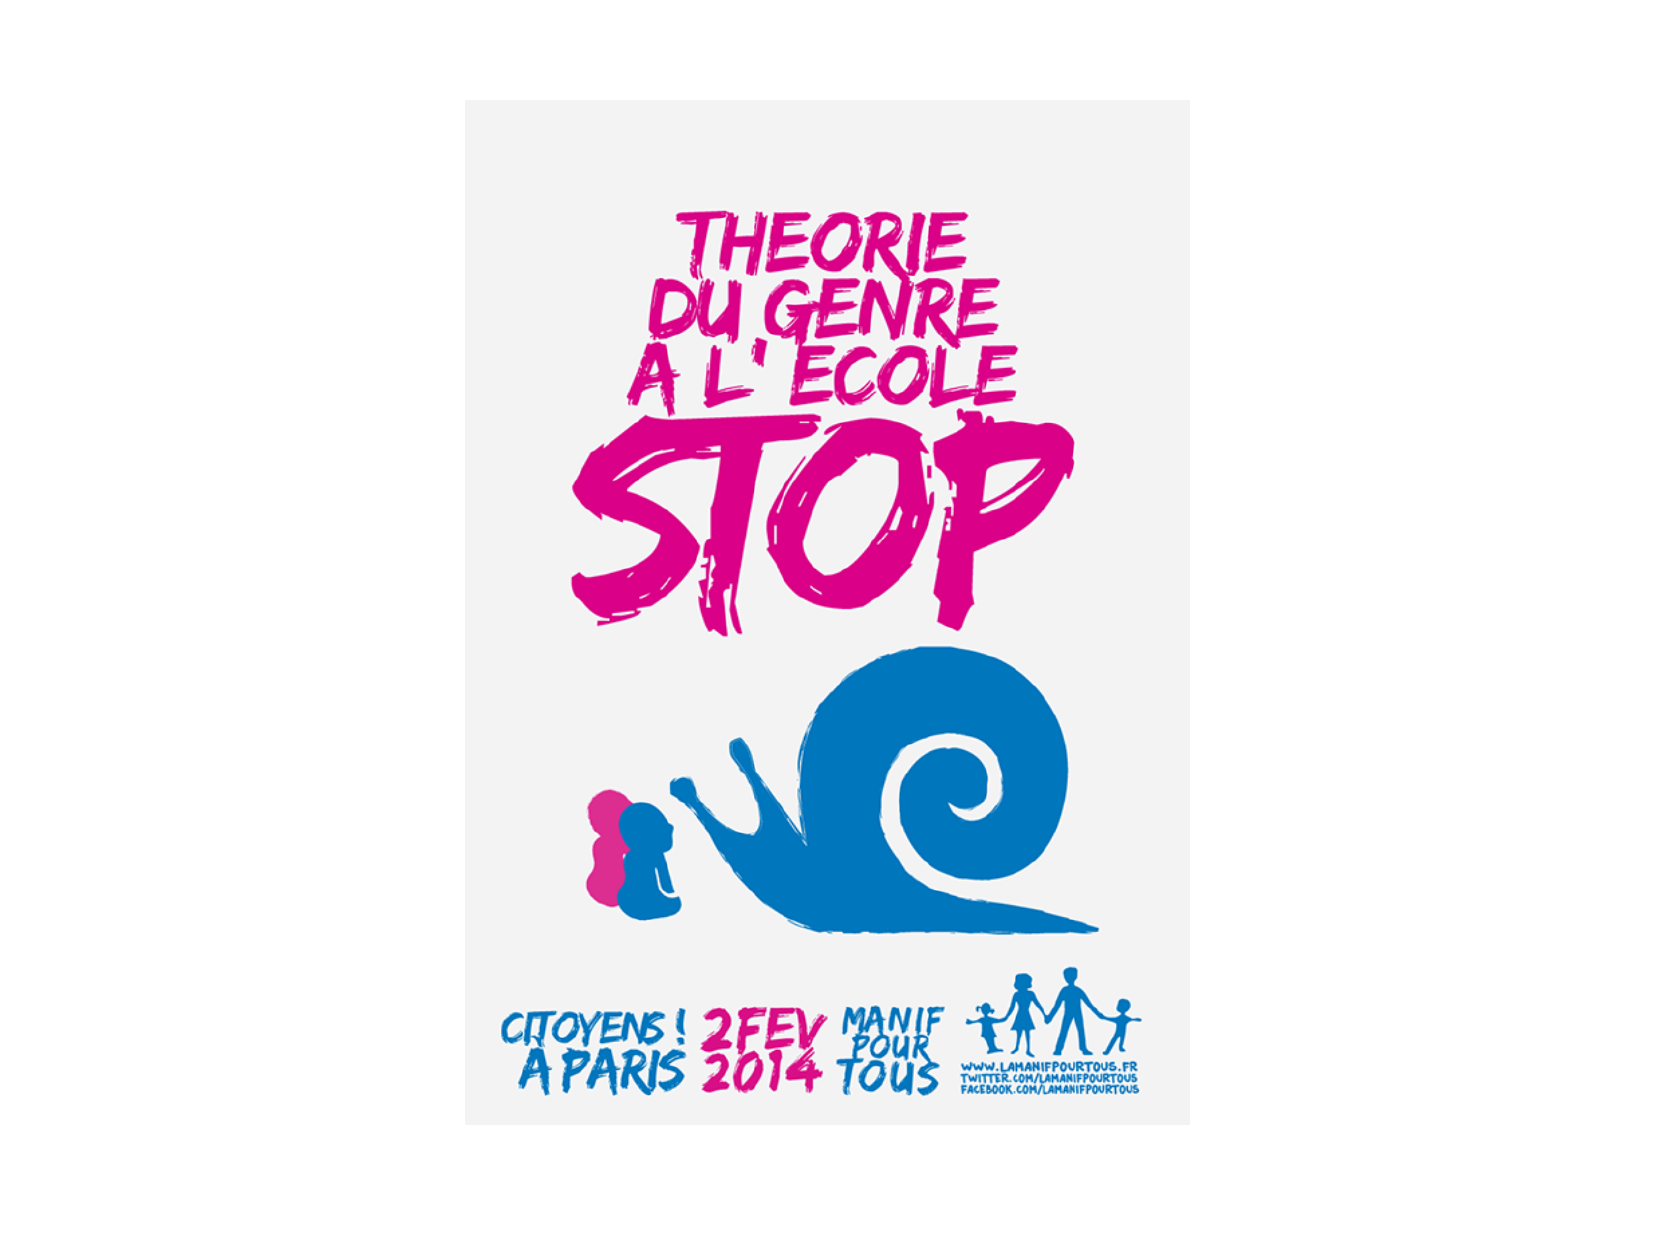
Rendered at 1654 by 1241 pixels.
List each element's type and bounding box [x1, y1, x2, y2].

picture [465, 100, 1190, 1126]
